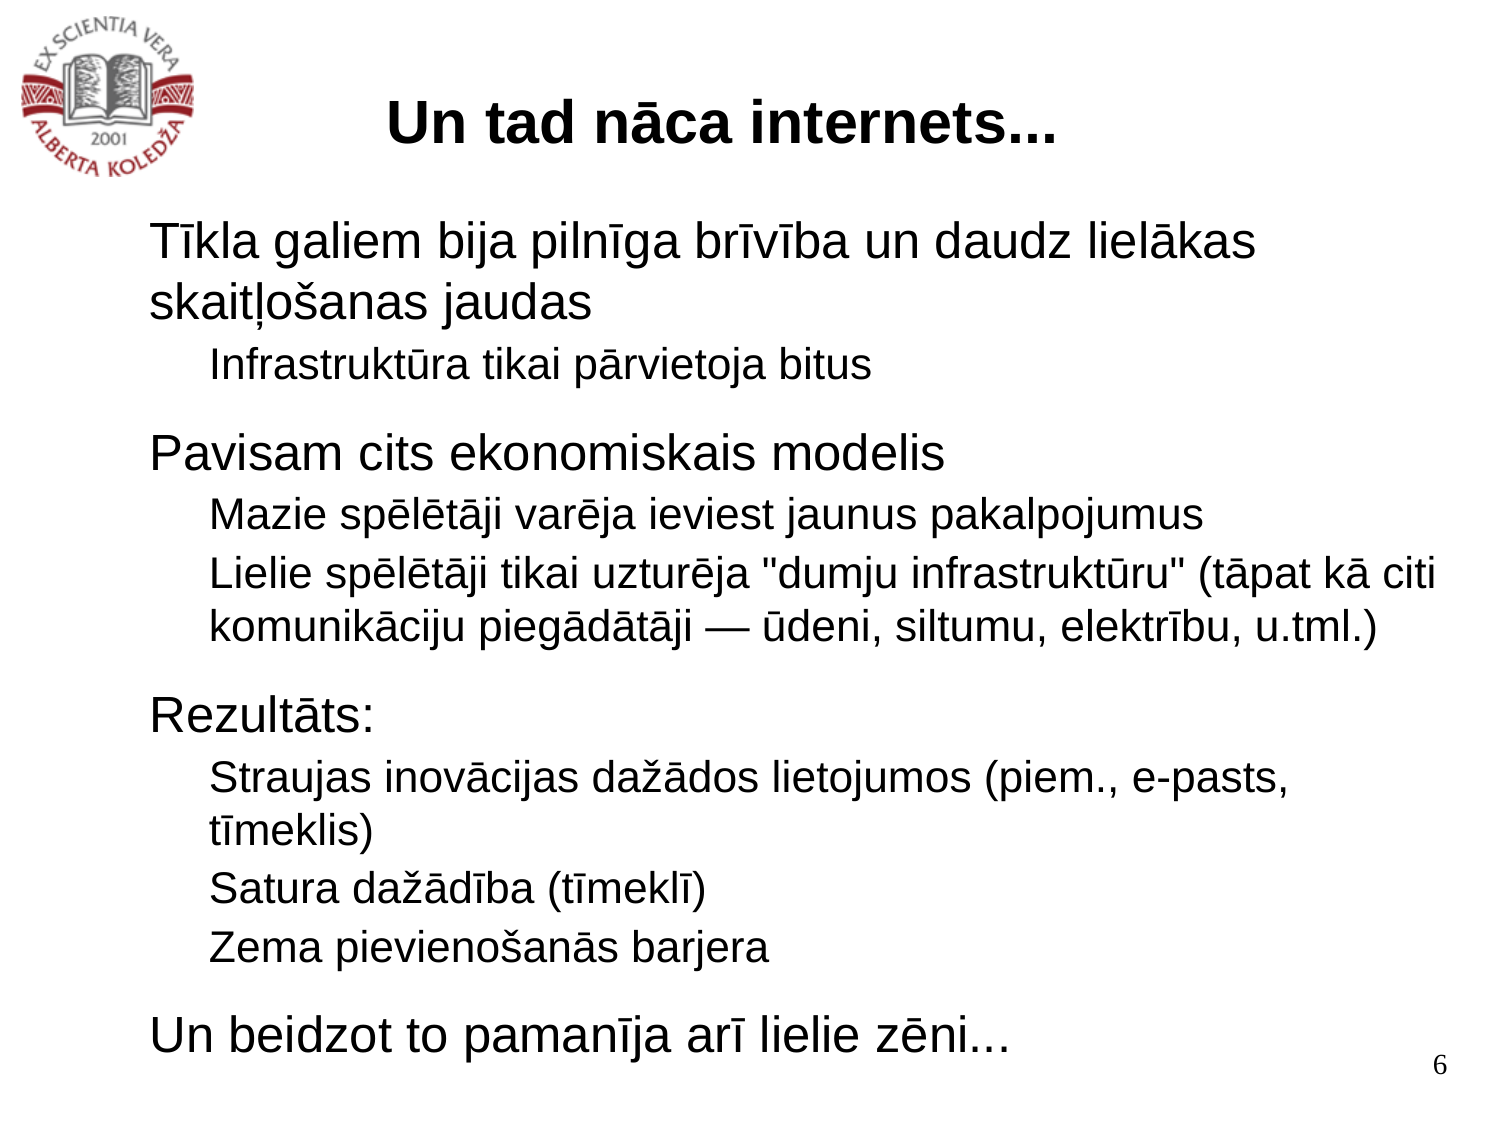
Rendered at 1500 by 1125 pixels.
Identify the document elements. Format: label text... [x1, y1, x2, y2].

picture [21, 16, 194, 177]
list Tīkla galiem bija pilnīga brīvība un daudz lielākas skaitļošanas jaudas Infrastruktūra tikai pārvietoja bitus Pavisam cits ekonomiskais modelis Mazie spēlētāji varēja ieviest jaunus pakalpojumus Lielie spēlētāji tikai uzturēja "dumju infrastruktūru" (tāpat kā citi komunikāciju piegādātāji — ūdeni, siltumu, elektrību, u.tml.) Rezultāts: Straujas inovācijas dažādos lietojumos (piem., e-pasts, tīmeklis) Satura dažādība (tīmeklī) Zema pievienošanās barjera Un beidzot to pamanīja arī lielie zēni... [74, 200, 1463, 1101]
text_box <skaitlis> [1312, 1037, 1463, 1101]
title Un tad nāca internets... [50, 62, 1374, 175]
